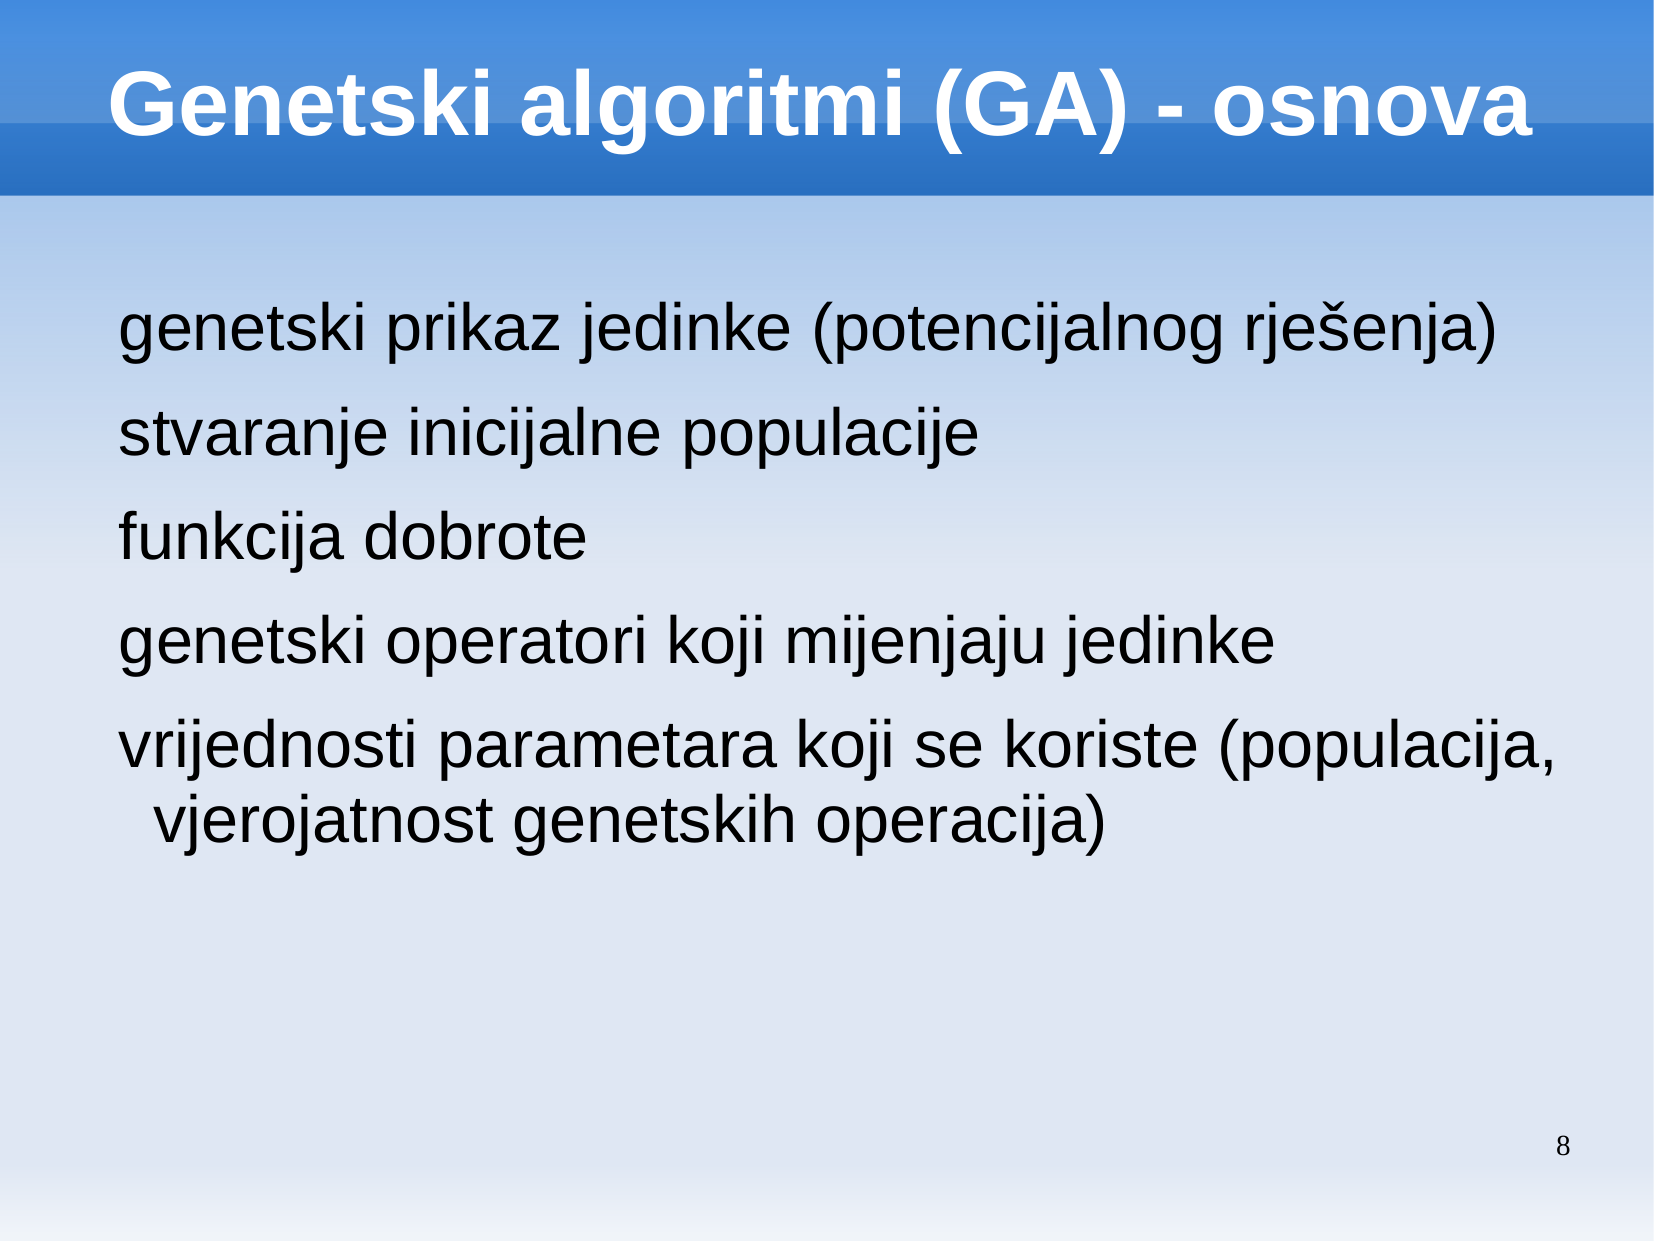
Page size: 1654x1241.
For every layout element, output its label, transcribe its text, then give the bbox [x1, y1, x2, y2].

title Genetski algoritmi (GA) - osnova [76, 7, 1565, 200]
picture [0, 0, 1654, 1241]
list genetski prikaz jedinke (potencijalnog rješenja) stvaranje inicijalne populacije funkcija dobrote genetski operatori koji mijenjaju jedinke vrijednosti parametara koji se koriste (populacija, vjerojatnost genetskih operacija) [82, 290, 1571, 1094]
